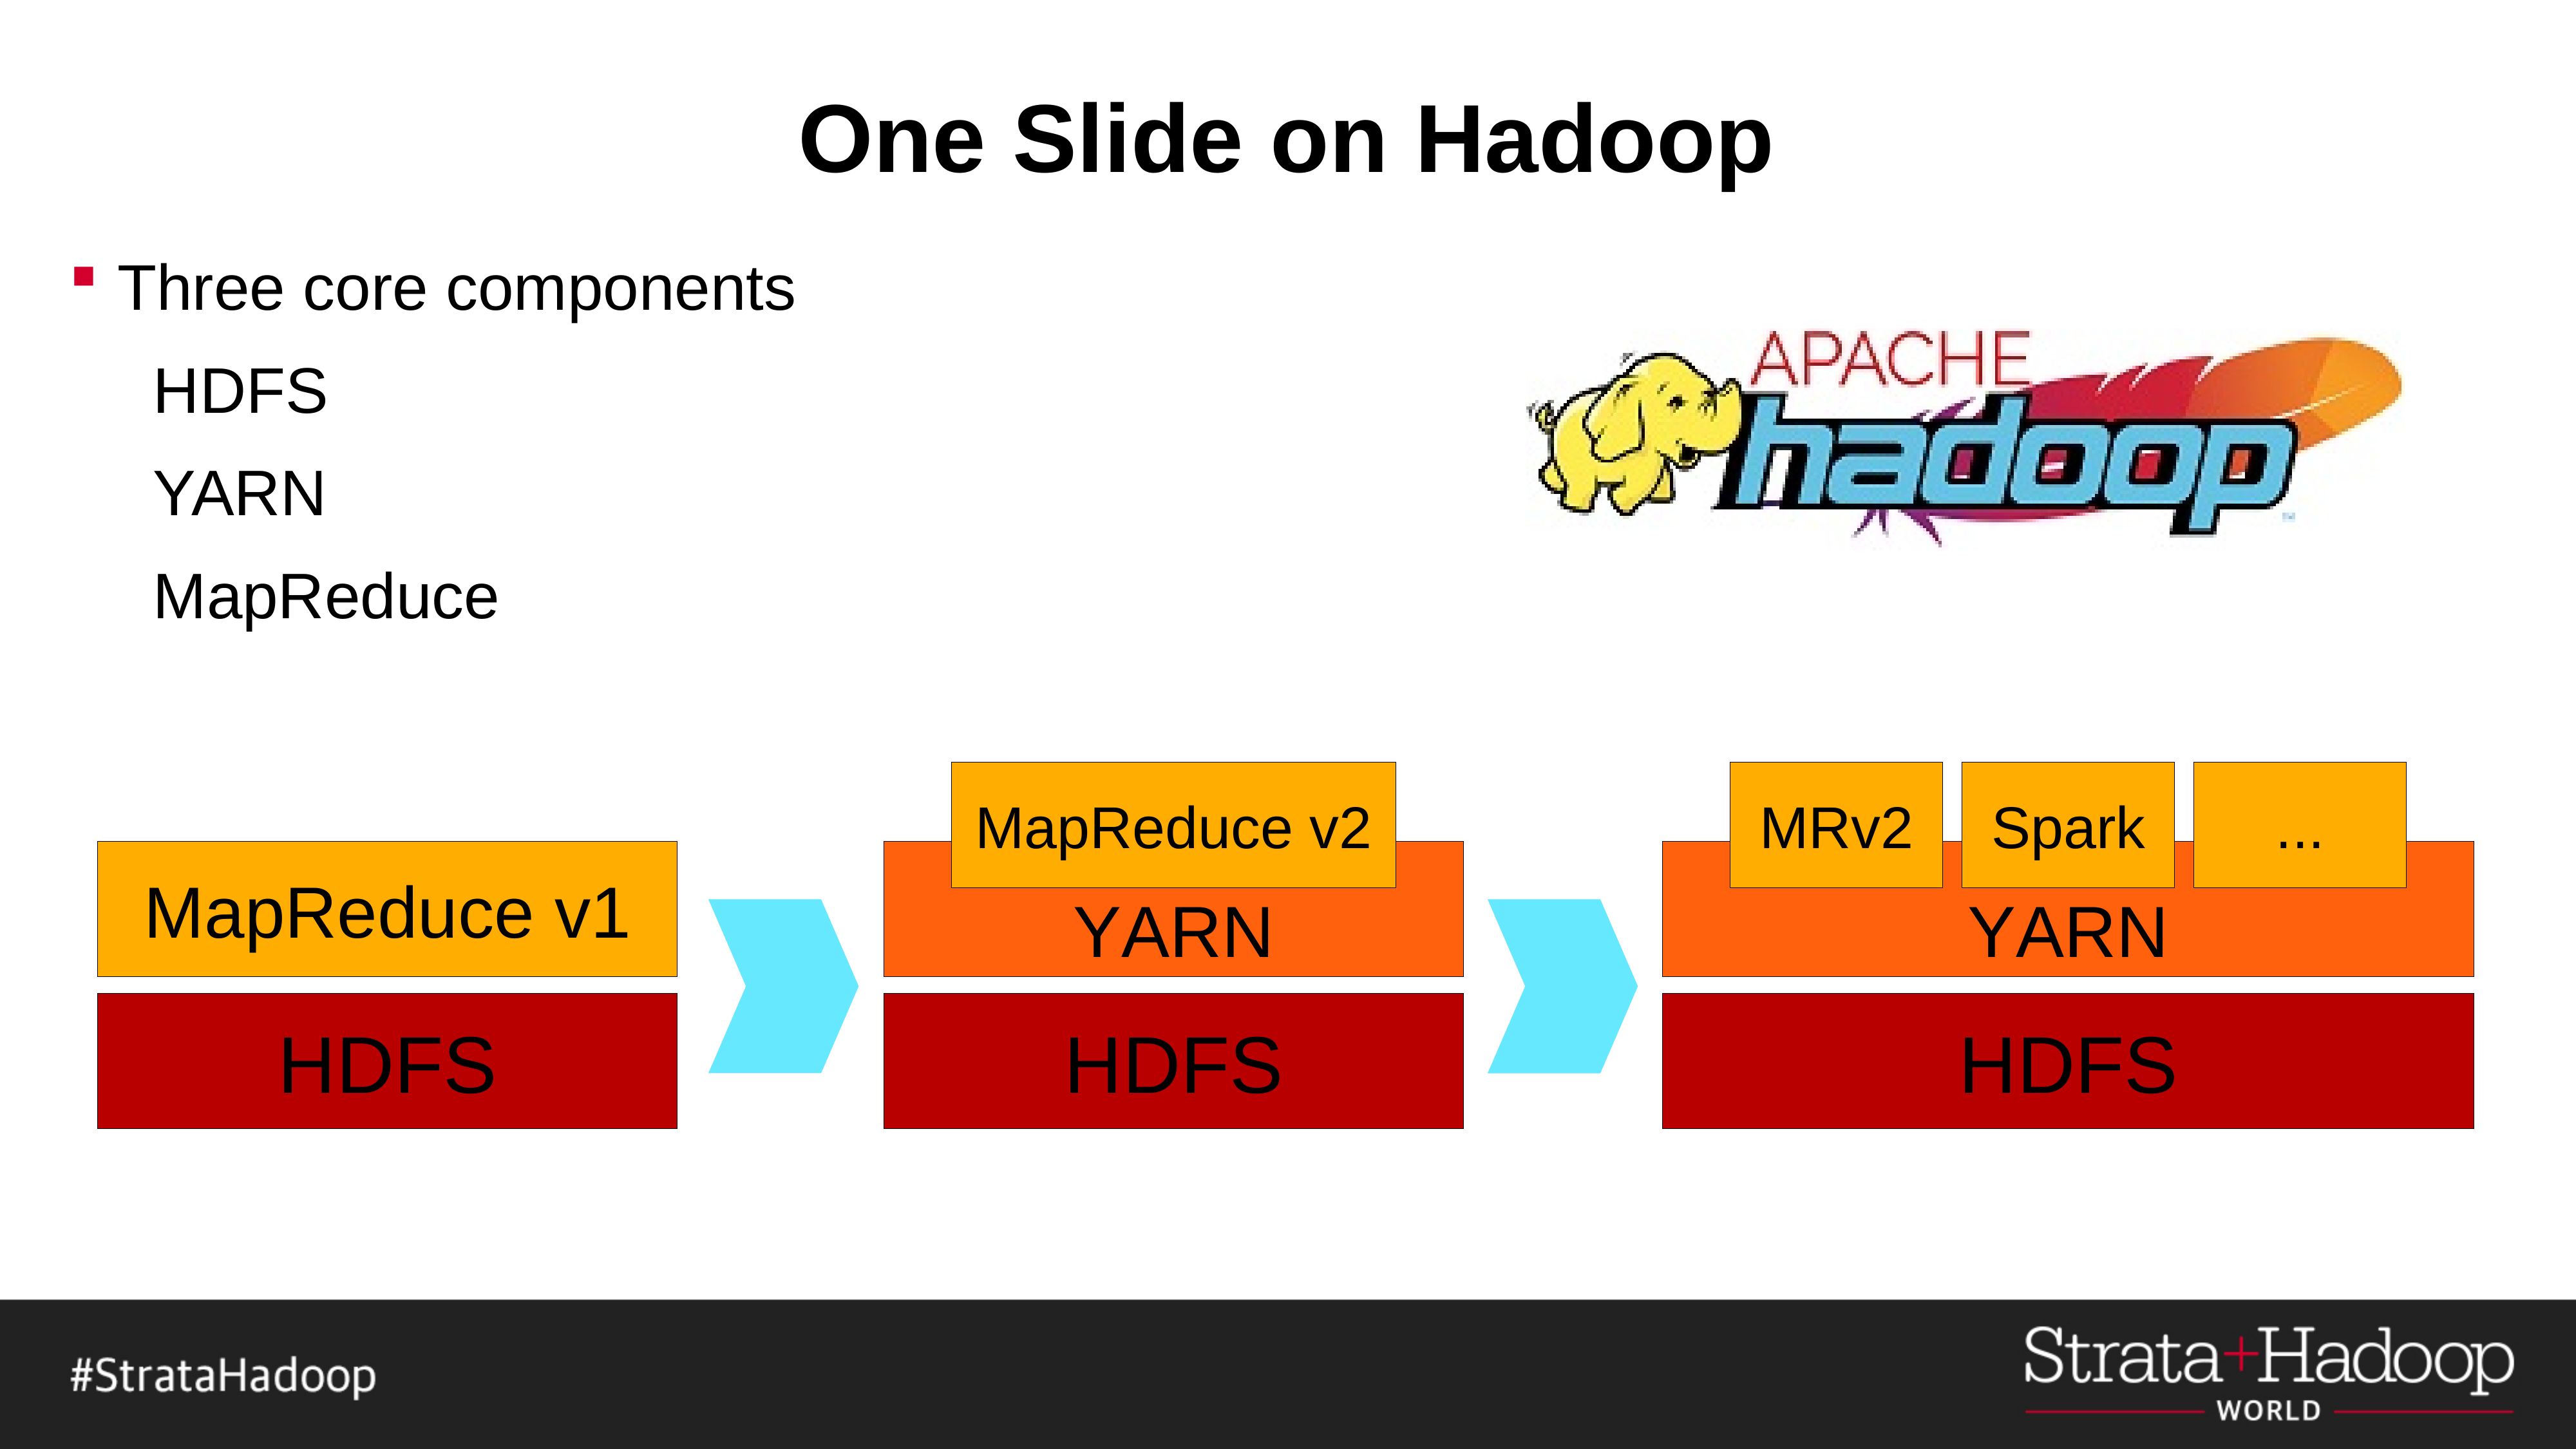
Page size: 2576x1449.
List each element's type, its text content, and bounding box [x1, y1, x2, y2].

text_box YARN [1662, 841, 2474, 977]
picture [1526, 328, 2405, 551]
title One Slide on Hadoop [65, 25, 2510, 242]
text_box MapReduce v2 [951, 762, 1396, 888]
list Three core components HDFS YARN MapReduce [65, 242, 2510, 1449]
text_box HDFS [884, 993, 1464, 1129]
picture [0, 0, 2576, 1449]
text_box [708, 899, 859, 1074]
text_box Spark [1962, 762, 2175, 888]
text_box MapReduce v1 [97, 841, 677, 977]
text_box HDFS [1662, 993, 2474, 1129]
text_box YARN [884, 841, 1464, 977]
text_box ... [2193, 762, 2407, 888]
text_box MRv2 [1730, 762, 1943, 888]
text_box HDFS [97, 993, 677, 1129]
text_box [1488, 899, 1638, 1074]
